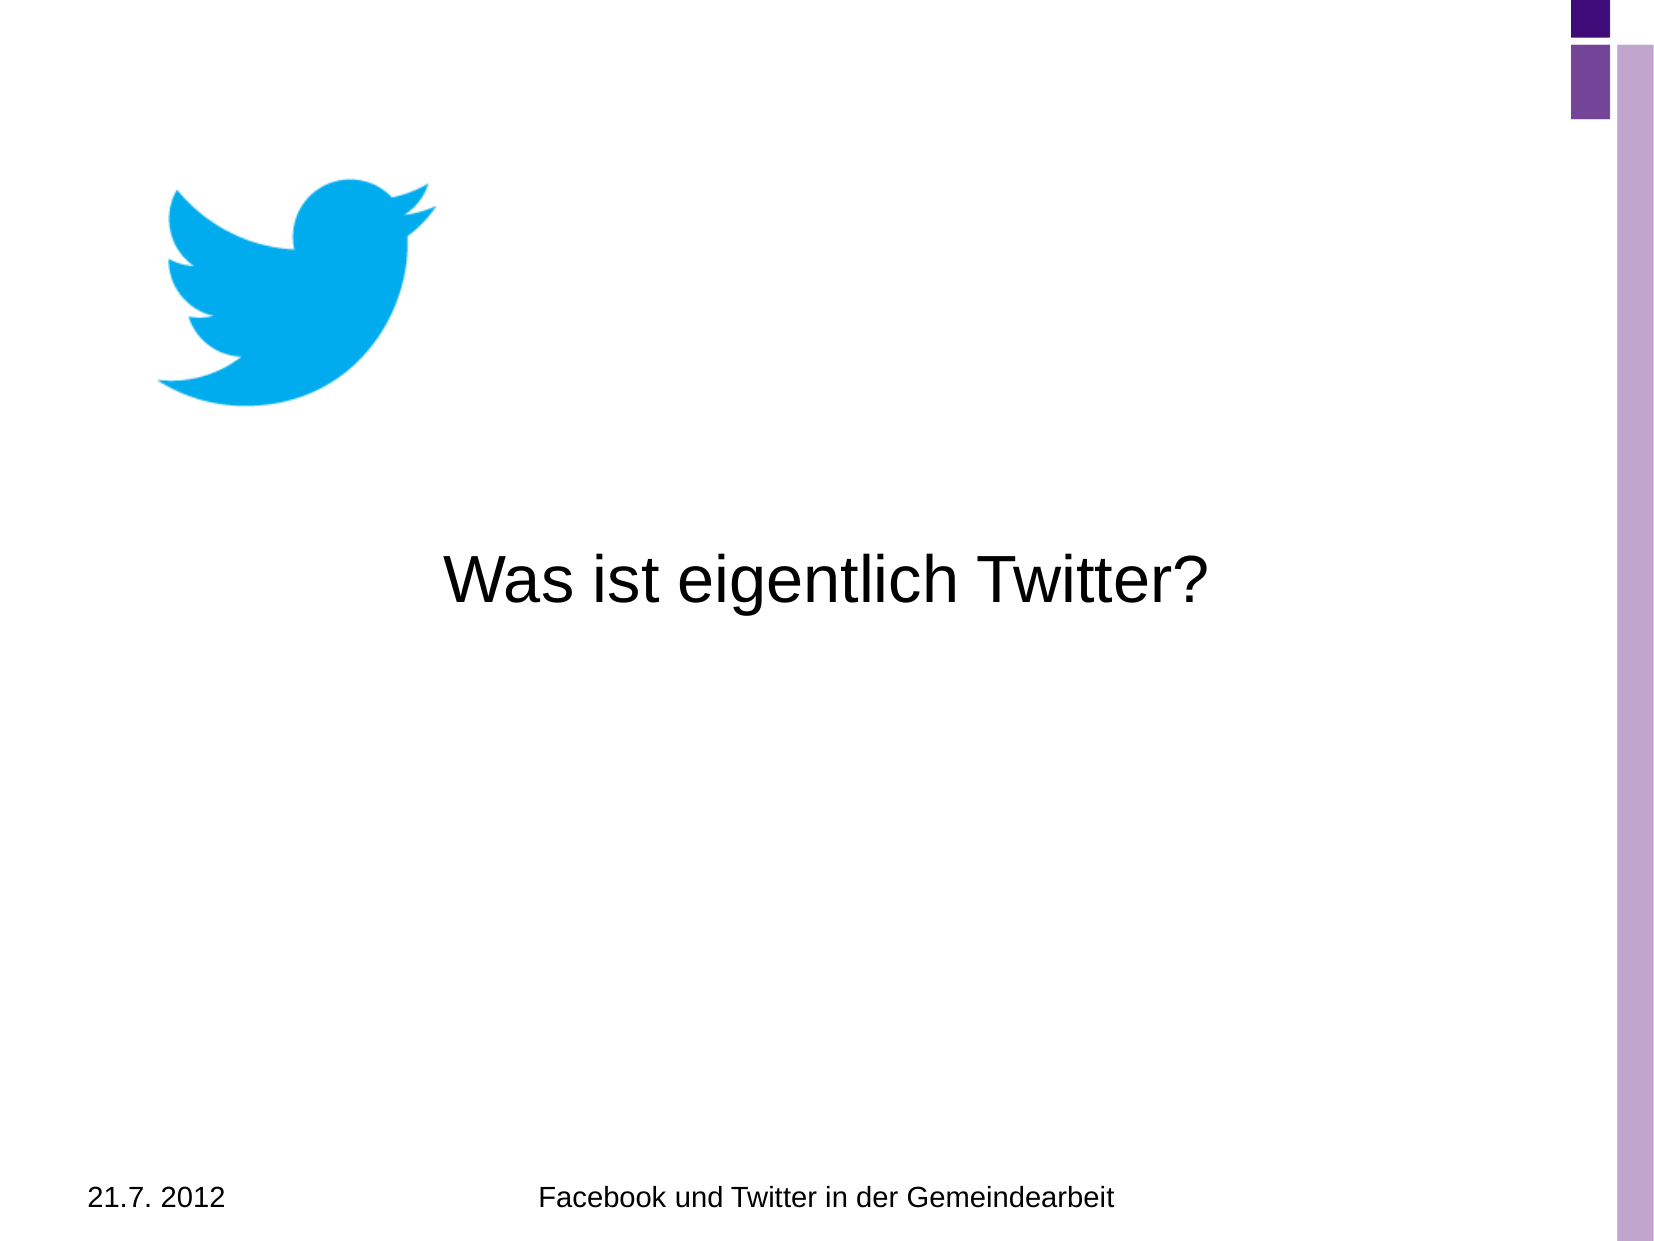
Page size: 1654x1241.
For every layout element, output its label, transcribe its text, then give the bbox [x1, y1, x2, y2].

picture [1571, 0, 1654, 1241]
picture [62, 58, 532, 528]
subtitle Was ist eigentlich Twitter? [82, 49, 1571, 1109]
